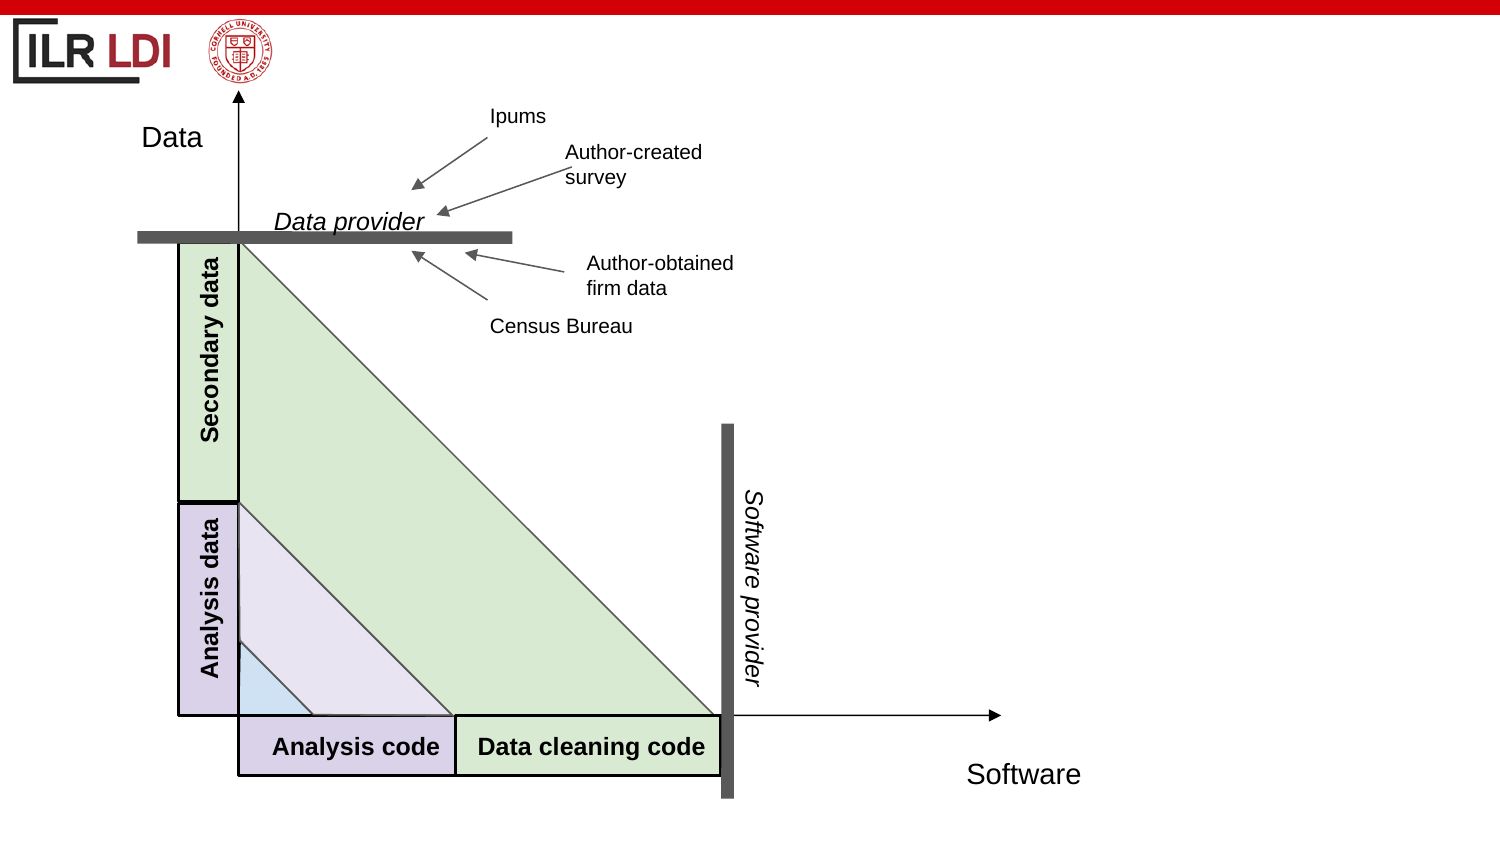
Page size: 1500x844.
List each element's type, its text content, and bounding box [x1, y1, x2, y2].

text_box Data provider [258, 190, 564, 251]
text_box Ipums [474, 87, 588, 143]
text_box Author-created survey [550, 123, 768, 204]
text_box Data cleaning code [455, 715, 721, 776]
text_box Software provider [725, 474, 786, 780]
picture [0, 15, 301, 102]
text_box Secondary data [178, 244, 239, 502]
text_box Author-obtained firm data [571, 234, 789, 315]
text_box Analysis data [178, 503, 239, 716]
text_box Software [951, 740, 1500, 806]
text_box Census Bureau [474, 297, 675, 353]
text_box Analysis code [238, 715, 455, 776]
text_box Data [126, 102, 227, 168]
text_box [238, 244, 715, 717]
